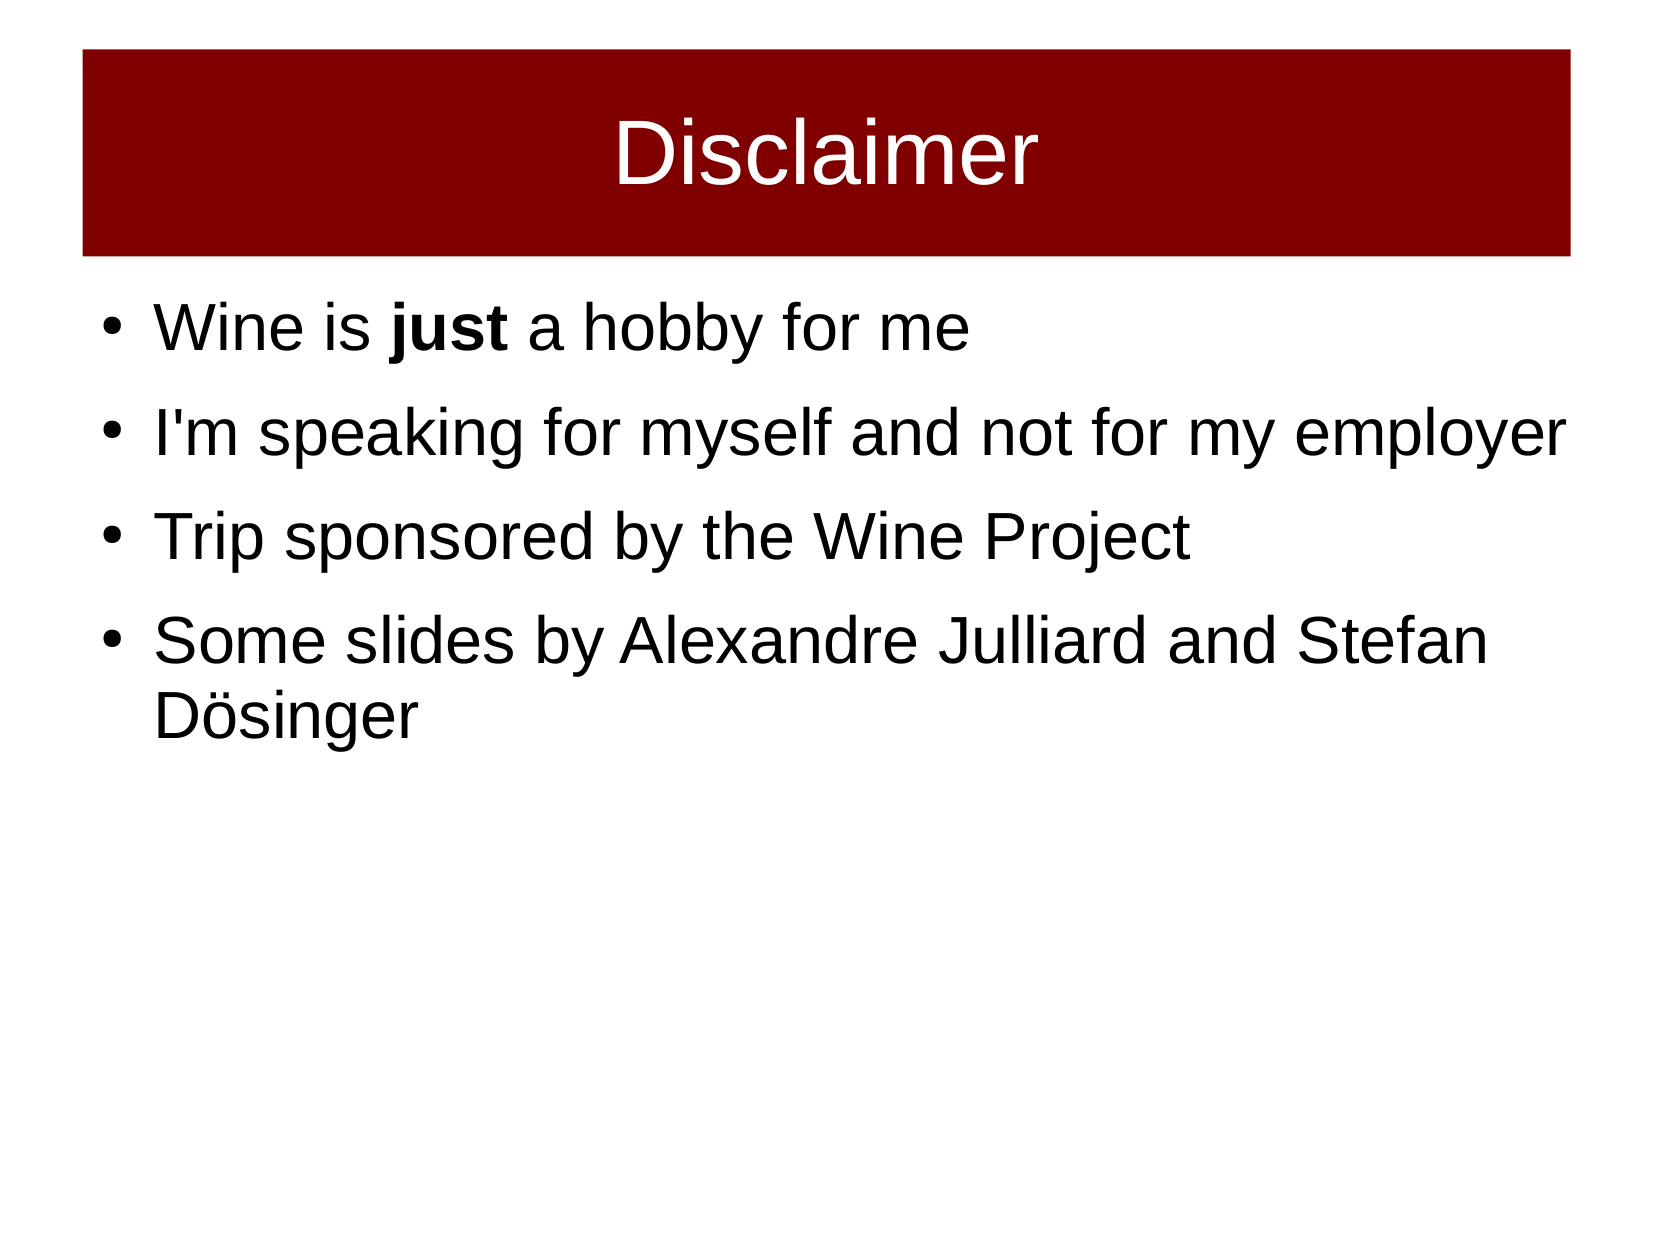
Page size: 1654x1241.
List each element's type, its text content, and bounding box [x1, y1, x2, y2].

title Disclaimer [82, 49, 1571, 257]
list Wine is just a hobby for me I'm speaking for myself and not for my employer Trip sponsored by the Wine Project Some slides by Alexandre Julliard and Stefan Dösinger [82, 290, 1571, 1094]
